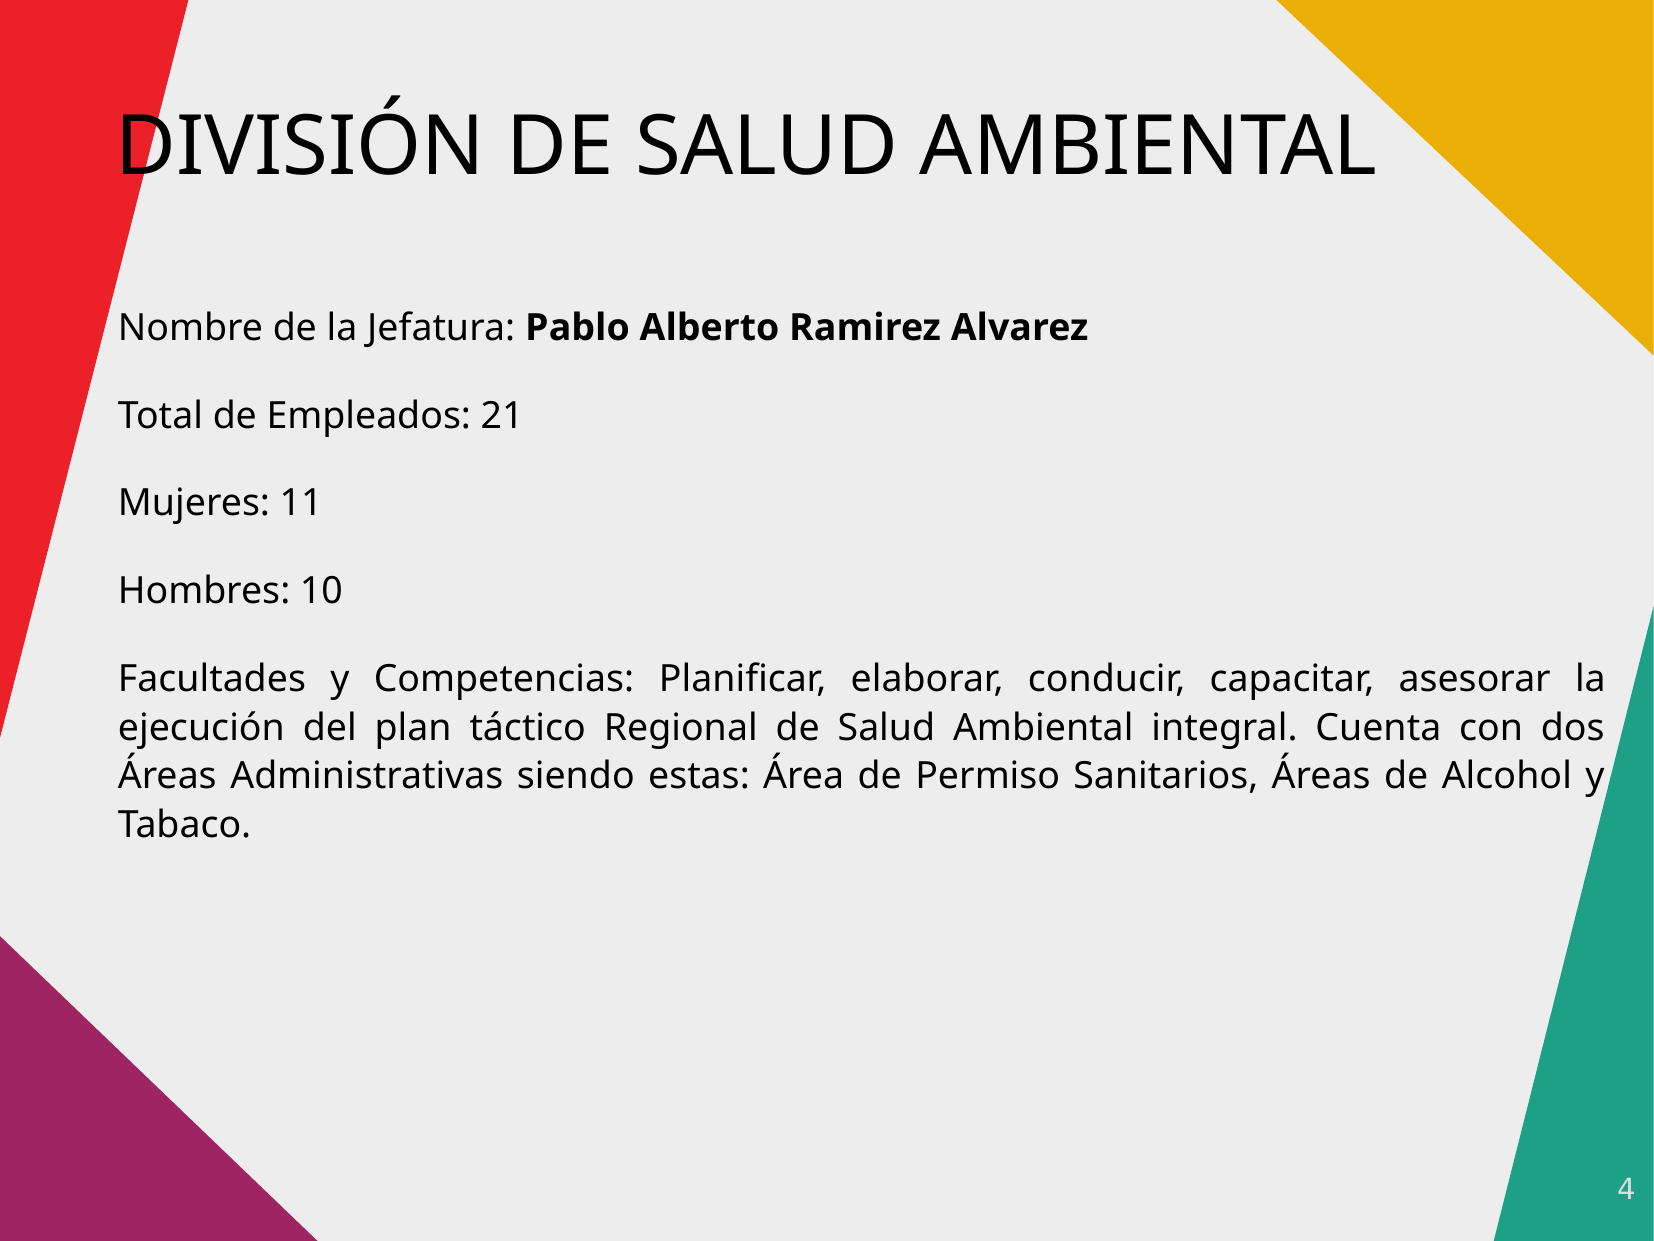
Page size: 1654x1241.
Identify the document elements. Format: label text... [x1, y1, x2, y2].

text_box Nombre de la Jefatura: Pablo Alberto Ramirez Alvarez Total de Empleados: 21 Mujeres: 11 Hombres: 10 Facultades y Competencias: Planificar, elaborar, conducir, capacitar, asesorar la ejecución del plan táctico Regional de Salud Ambiental integral. Cuenta con dos Áreas Administrativas siendo estas: Área de Permiso Sanitarios, Áreas de Alcohol y Tabaco. [117, 299, 1607, 1019]
title DIVISIÓN DE SALUD AMBIENTAL [82, 30, 1412, 246]
